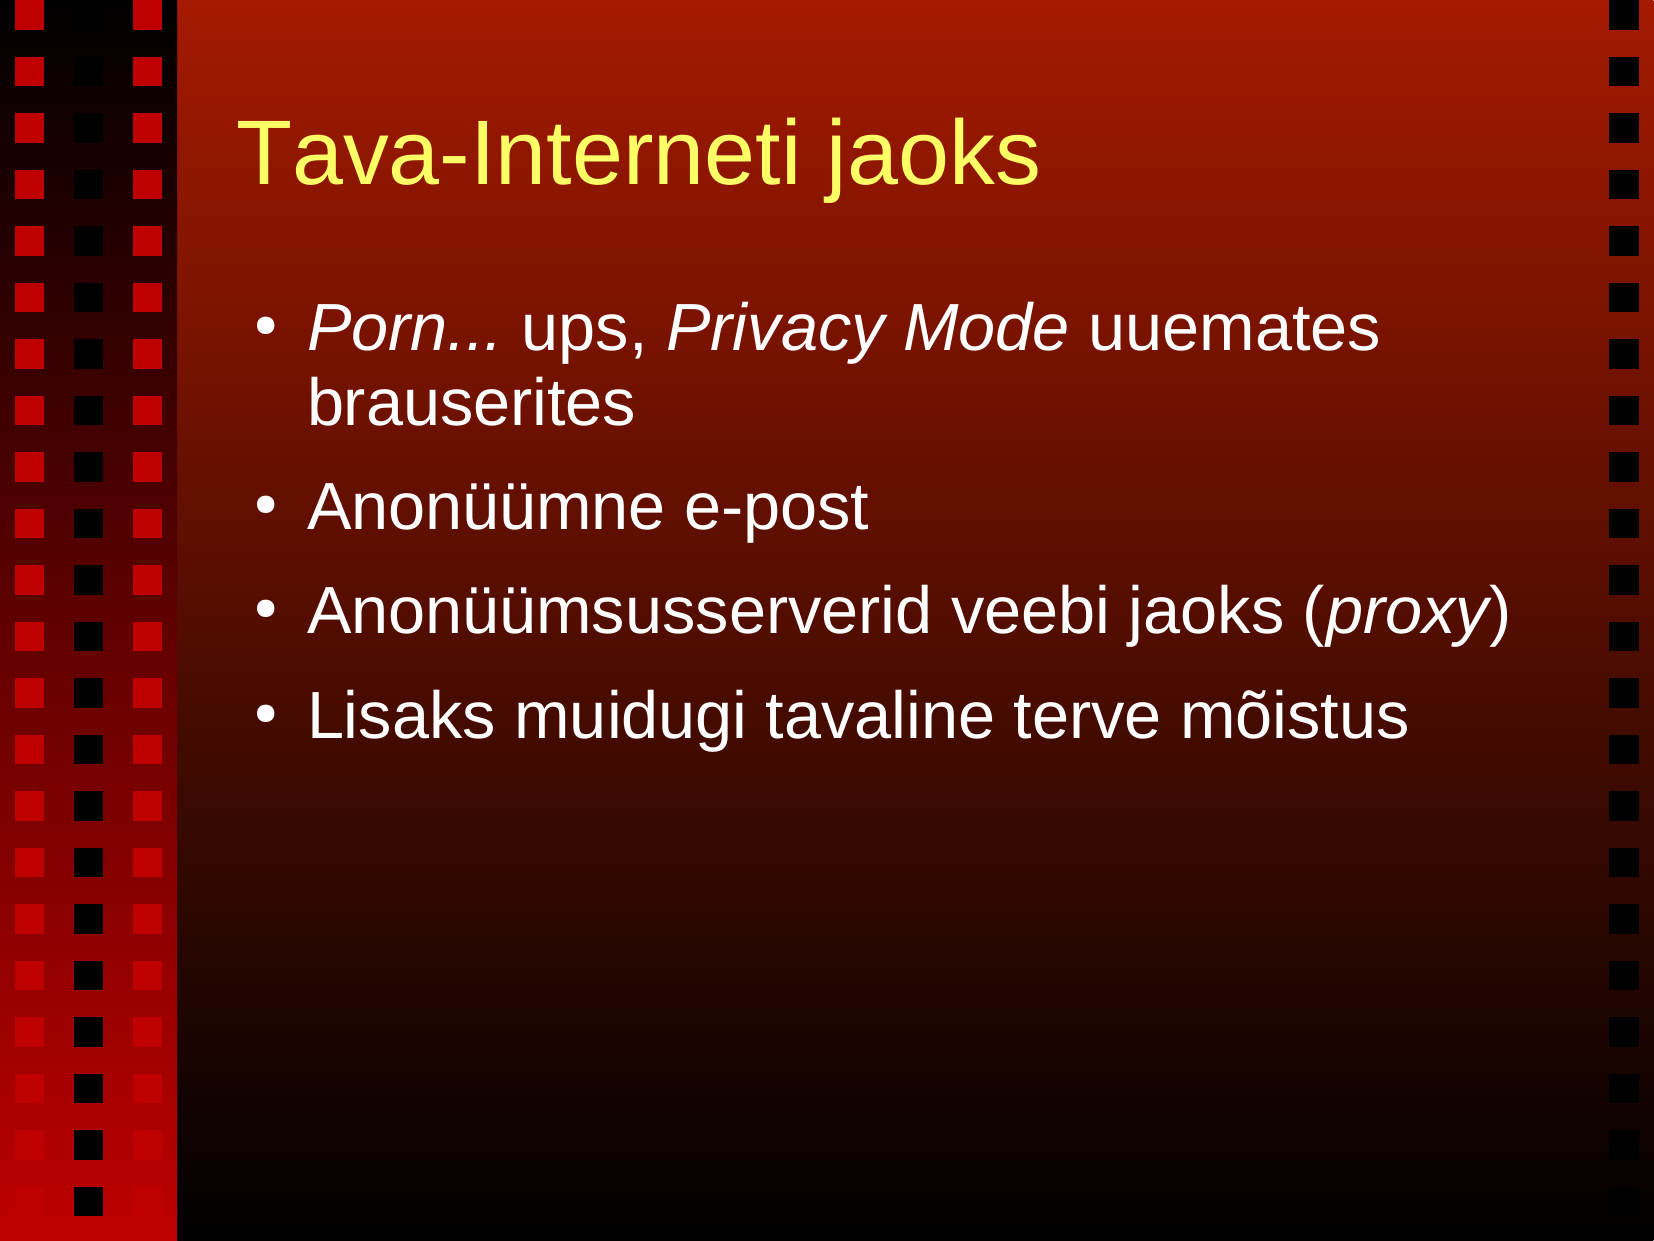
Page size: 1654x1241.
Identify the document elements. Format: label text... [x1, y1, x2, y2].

list Porn... ups, Privacy Mode uuemates brauserites Anonüümne e-post Anonüümsusserverid veebi jaoks (proxy) Lisaks muidugi tavaline terve mõistus [236, 290, 1571, 1109]
title Tava-Interneti jaoks [236, 49, 1571, 257]
